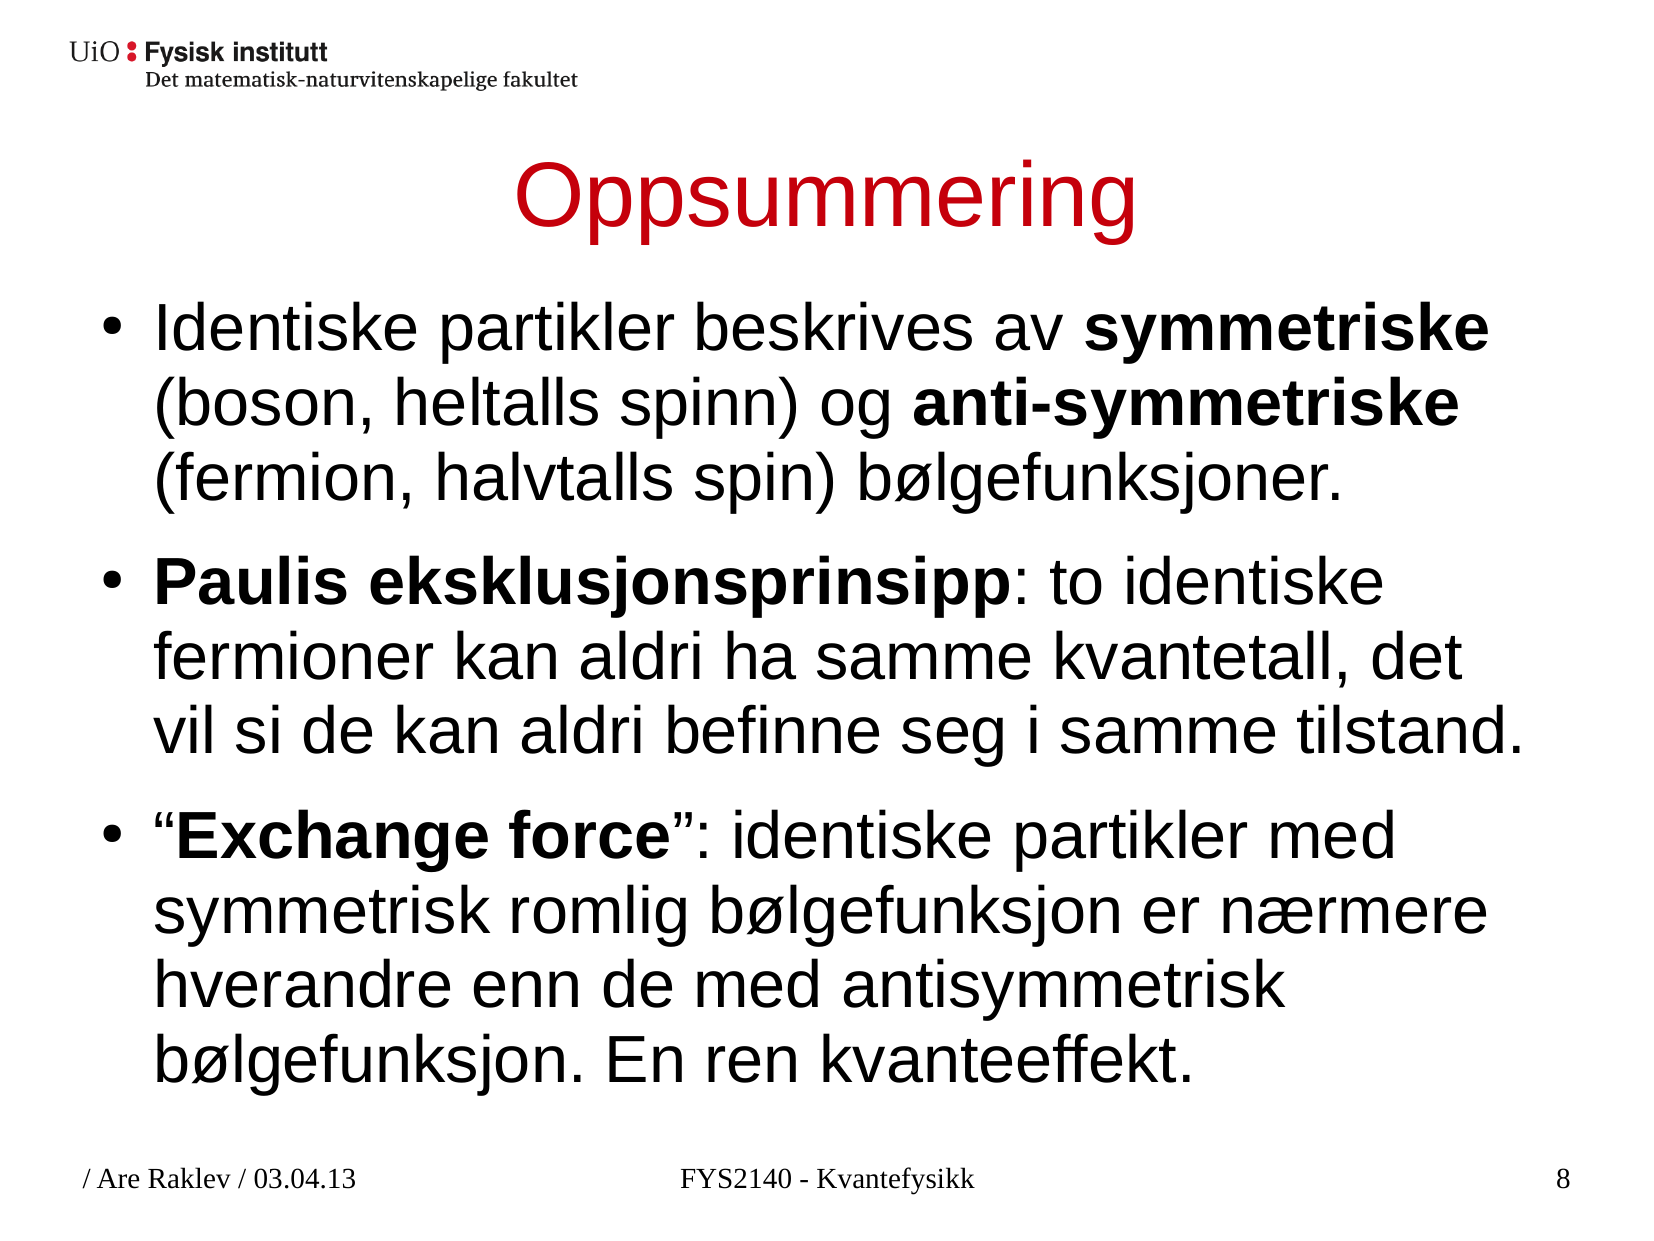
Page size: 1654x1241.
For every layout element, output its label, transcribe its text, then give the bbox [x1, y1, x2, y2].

list Identiske partikler beskrives av symmetriske (boson, heltalls spinn) og anti-symmetriske (fermion, halvtalls spin) bølgefunksjoner. Paulis eksklusjonsprinsipp: to identiske fermioner kan aldri ha samme kvantetall, det vil si de kan aldri befinne seg i samme tilstand. “Exchange force”: identiske partikler med symmetrisk romlig bølgefunksjon er nærmere hverandre enn de med antisymmetrisk bølgefunksjon. En ren kvanteeffekt. [82, 290, 1538, 1095]
picture [68, 37, 581, 93]
title Oppsummering [82, 90, 1571, 298]
